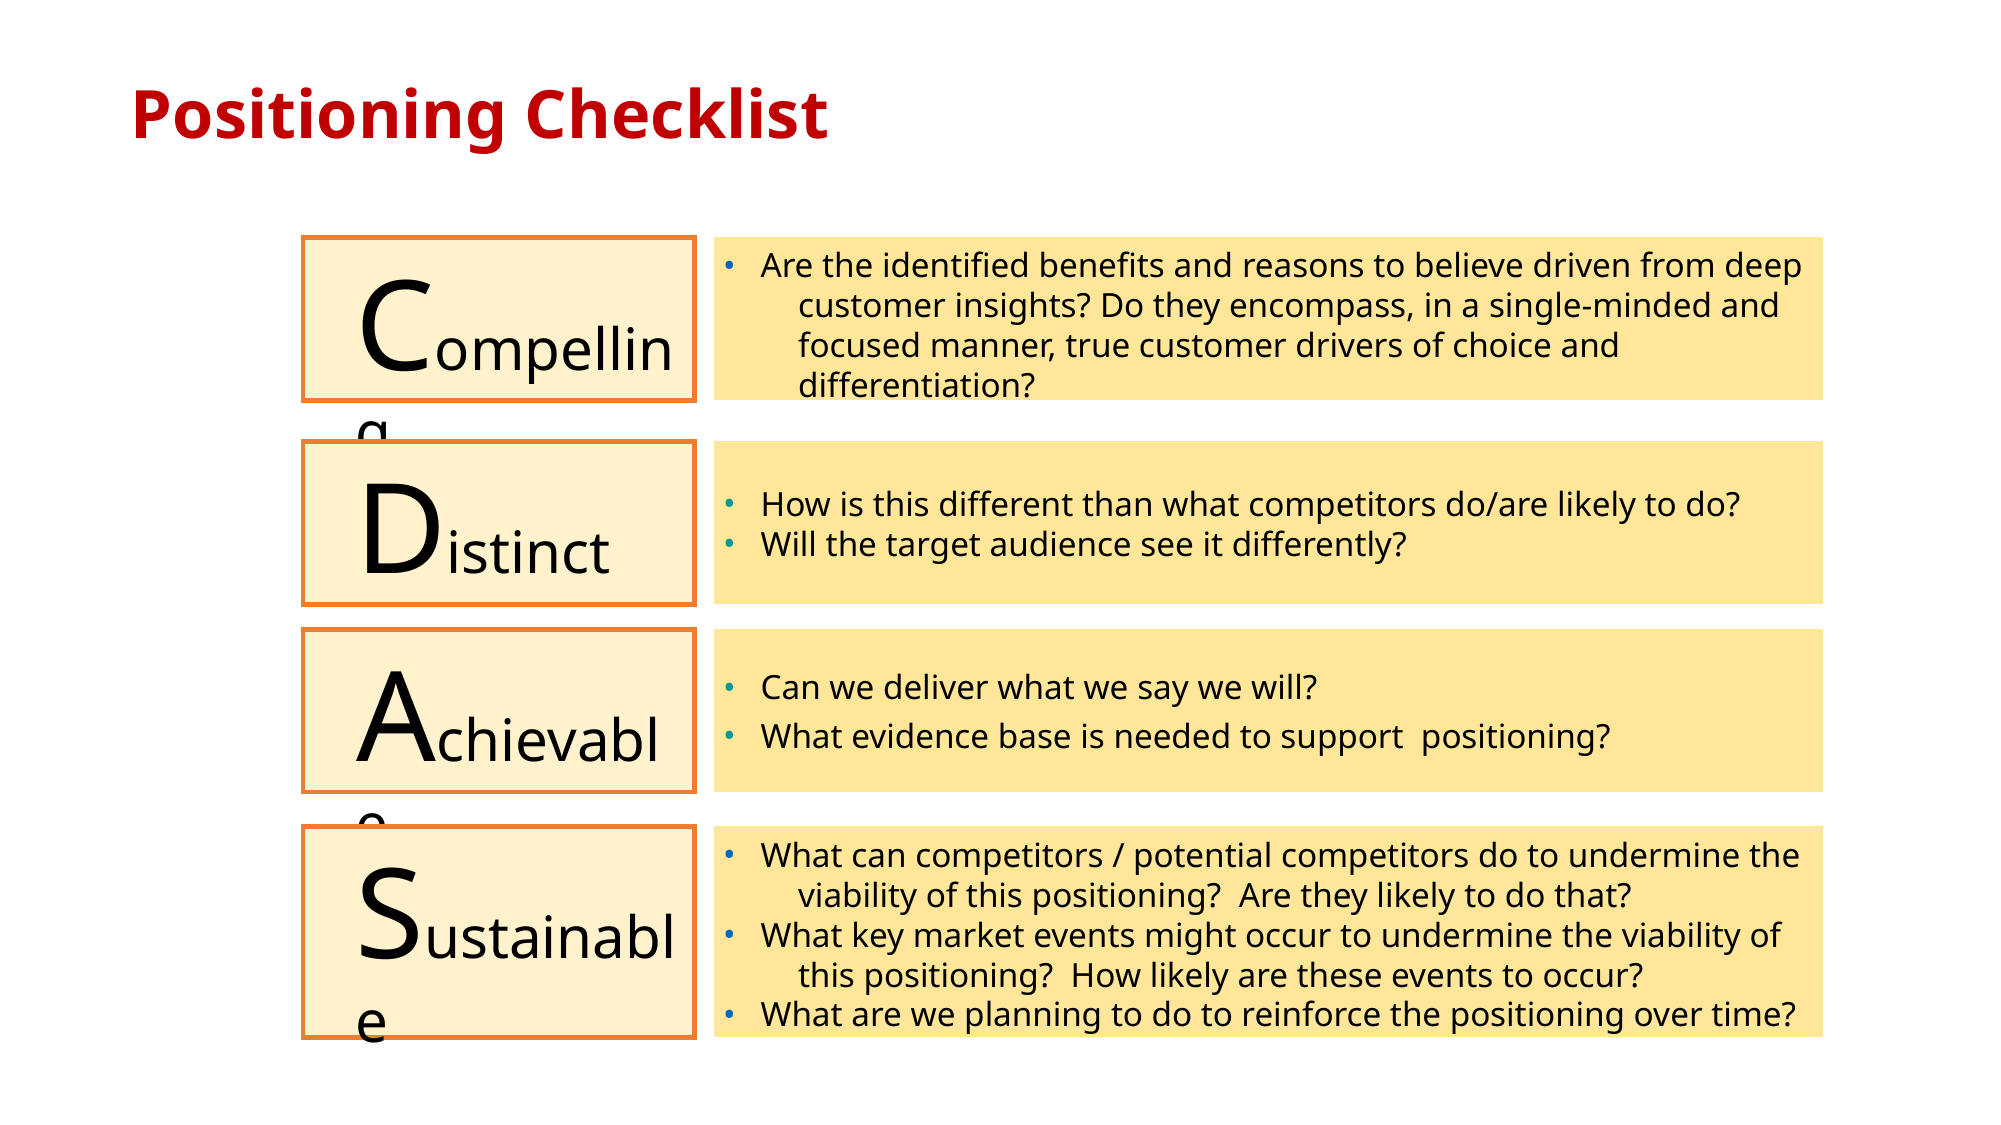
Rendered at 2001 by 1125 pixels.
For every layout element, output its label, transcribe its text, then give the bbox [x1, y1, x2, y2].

text_box How is this different than what competitors do/are likely to do? Will the target audience see it differently? [714, 441, 1823, 604]
text_box Can we deliver what we say we will? What evidence base is needed to support positioning? [714, 629, 1823, 792]
text_box Compelling [303, 238, 695, 401]
text_box Distinct [303, 441, 695, 604]
text_box Achievable [303, 629, 695, 792]
text_box Are the identified benefits and reasons to believe driven from deep customer insights? Do they encompass, in a single-minded and focused manner, true customer drivers of choice and differentiation? [714, 237, 1823, 400]
title Positioning Checklist [115, 7, 1841, 226]
text_box Sustainable [303, 826, 695, 1037]
text_box What can competitors / potential competitors do to undermine the viability of this positioning? Are they likely to do that? What key market events might occur to undermine the viability of this positioning? How likely are these events to occur? What are we planning to do to reinforce the positioning over time? [714, 826, 1823, 1037]
